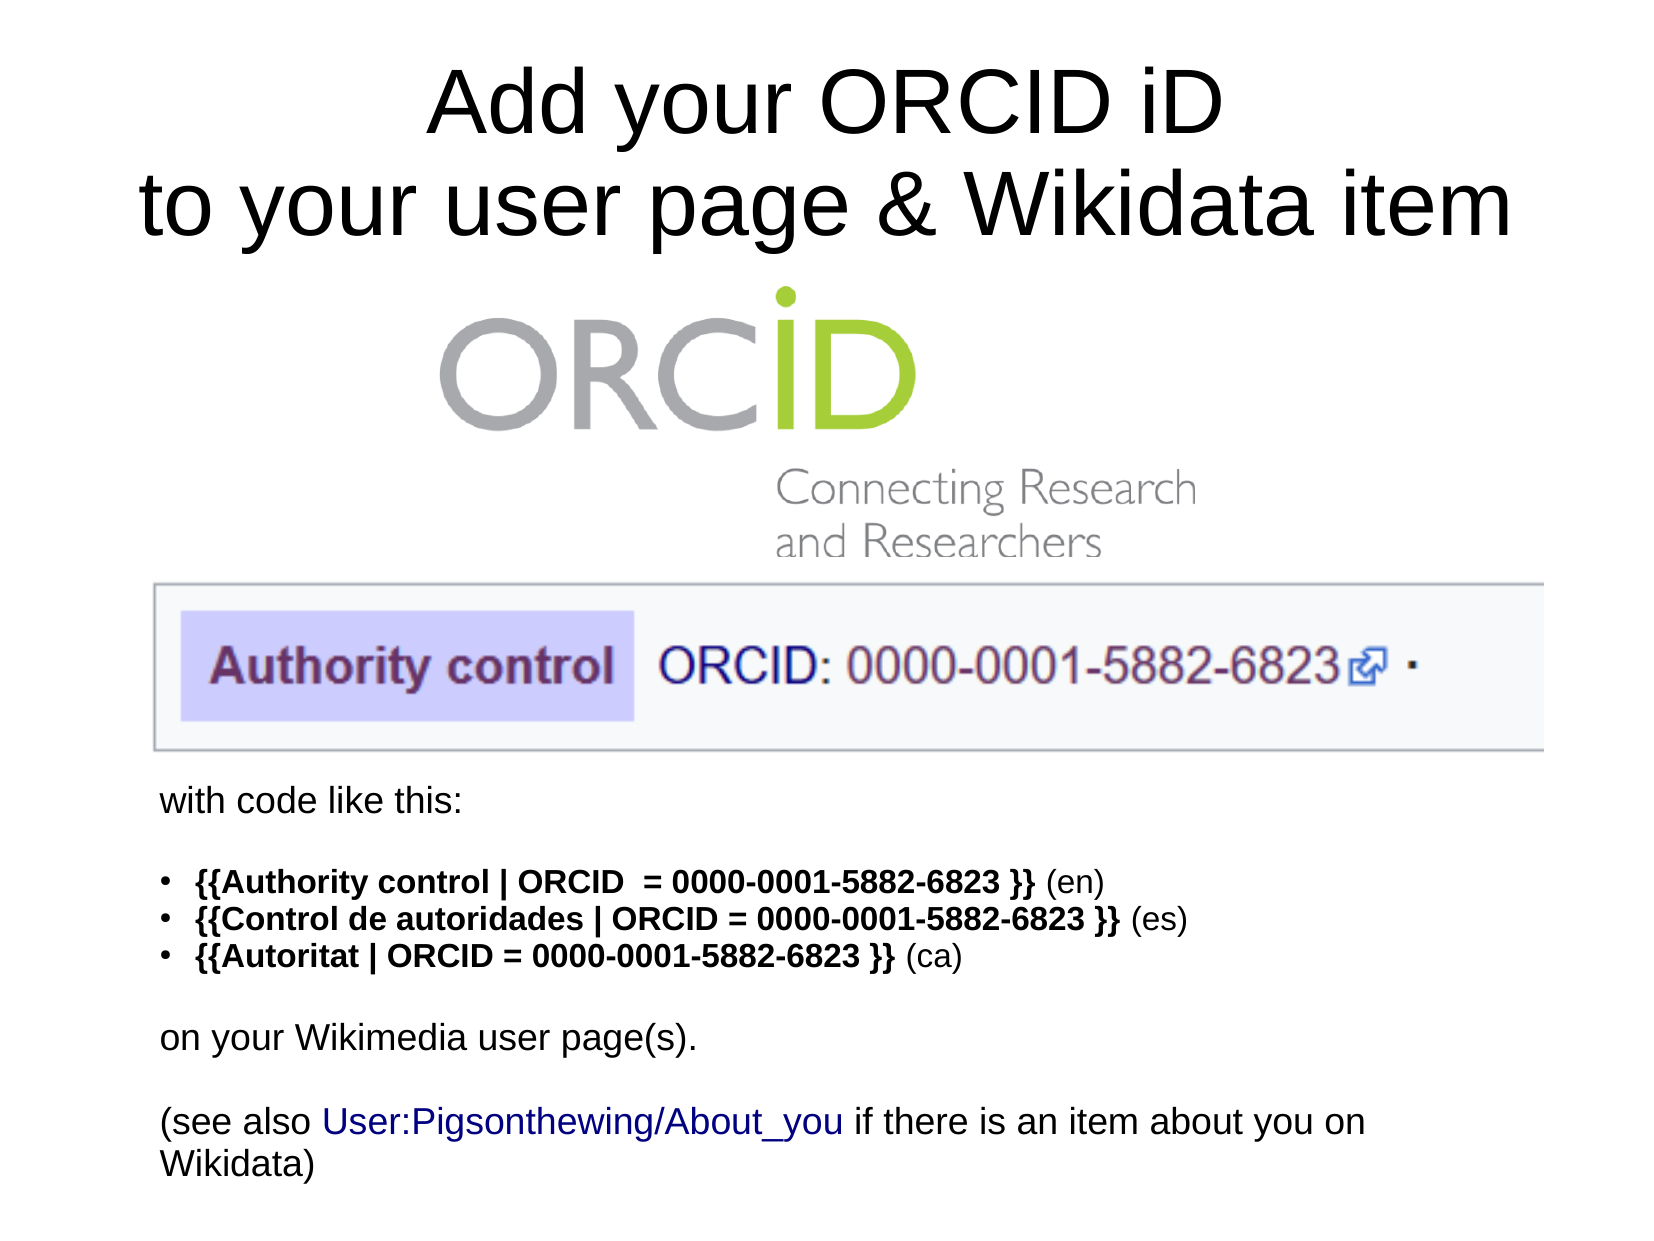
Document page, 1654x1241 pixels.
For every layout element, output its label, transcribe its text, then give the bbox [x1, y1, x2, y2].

title Add your ORCID iD to your user page & Wikidata item [82, 49, 1571, 257]
picture [109, 286, 1544, 780]
text_box with code like this: {{Authority control | ORCID = 0000-0001-5882-6823 }} (en) {{Control de autoridades | ORCID = 0000-0001-5882-6823 }} (es) {{Autoritat | ORCID = 0000-0001-5882-6823 }} (ca) on your Wikimedia user page(s). (see also User:Pigsonthewing/About_you if there is an item about you on Wikidata) [144, 772, 1528, 1193]
